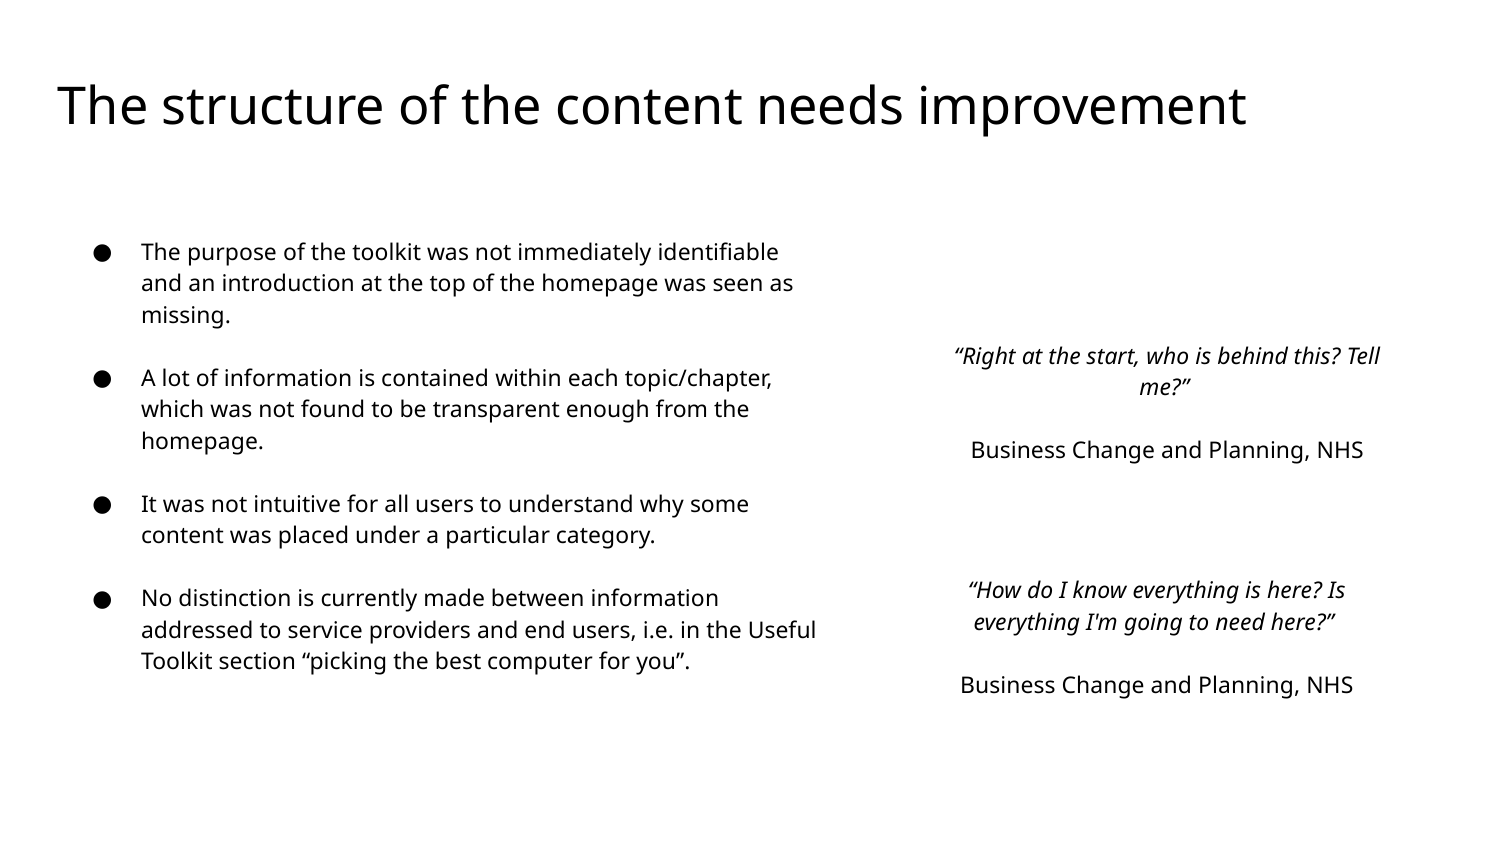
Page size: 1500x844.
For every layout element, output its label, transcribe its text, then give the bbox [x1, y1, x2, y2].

list The purpose of the toolkit was not immediately identifiable and an introduction at the top of the homepage was seen as missing. A lot of information is contained within each topic/chapter, which was not found to be transparent enough from the homepage. It was not intuitive for all users to understand why some content was placed under a particular category. No distinction is currently made between information addressed to service providers and end users, i.e. in the Useful Toolkit section “picking the best computer for you”. [51, 190, 840, 818]
text_box “Right at the start, who is behind this? Tell me?” Business Change and Planning, NHS [921, 322, 1414, 479]
text_box “How do I know everything is here? Is everything I'm going to need here?” Business Change and Planning, NHS [911, 556, 1404, 714]
text_box The structure of the content needs improvement [42, 48, 1396, 150]
